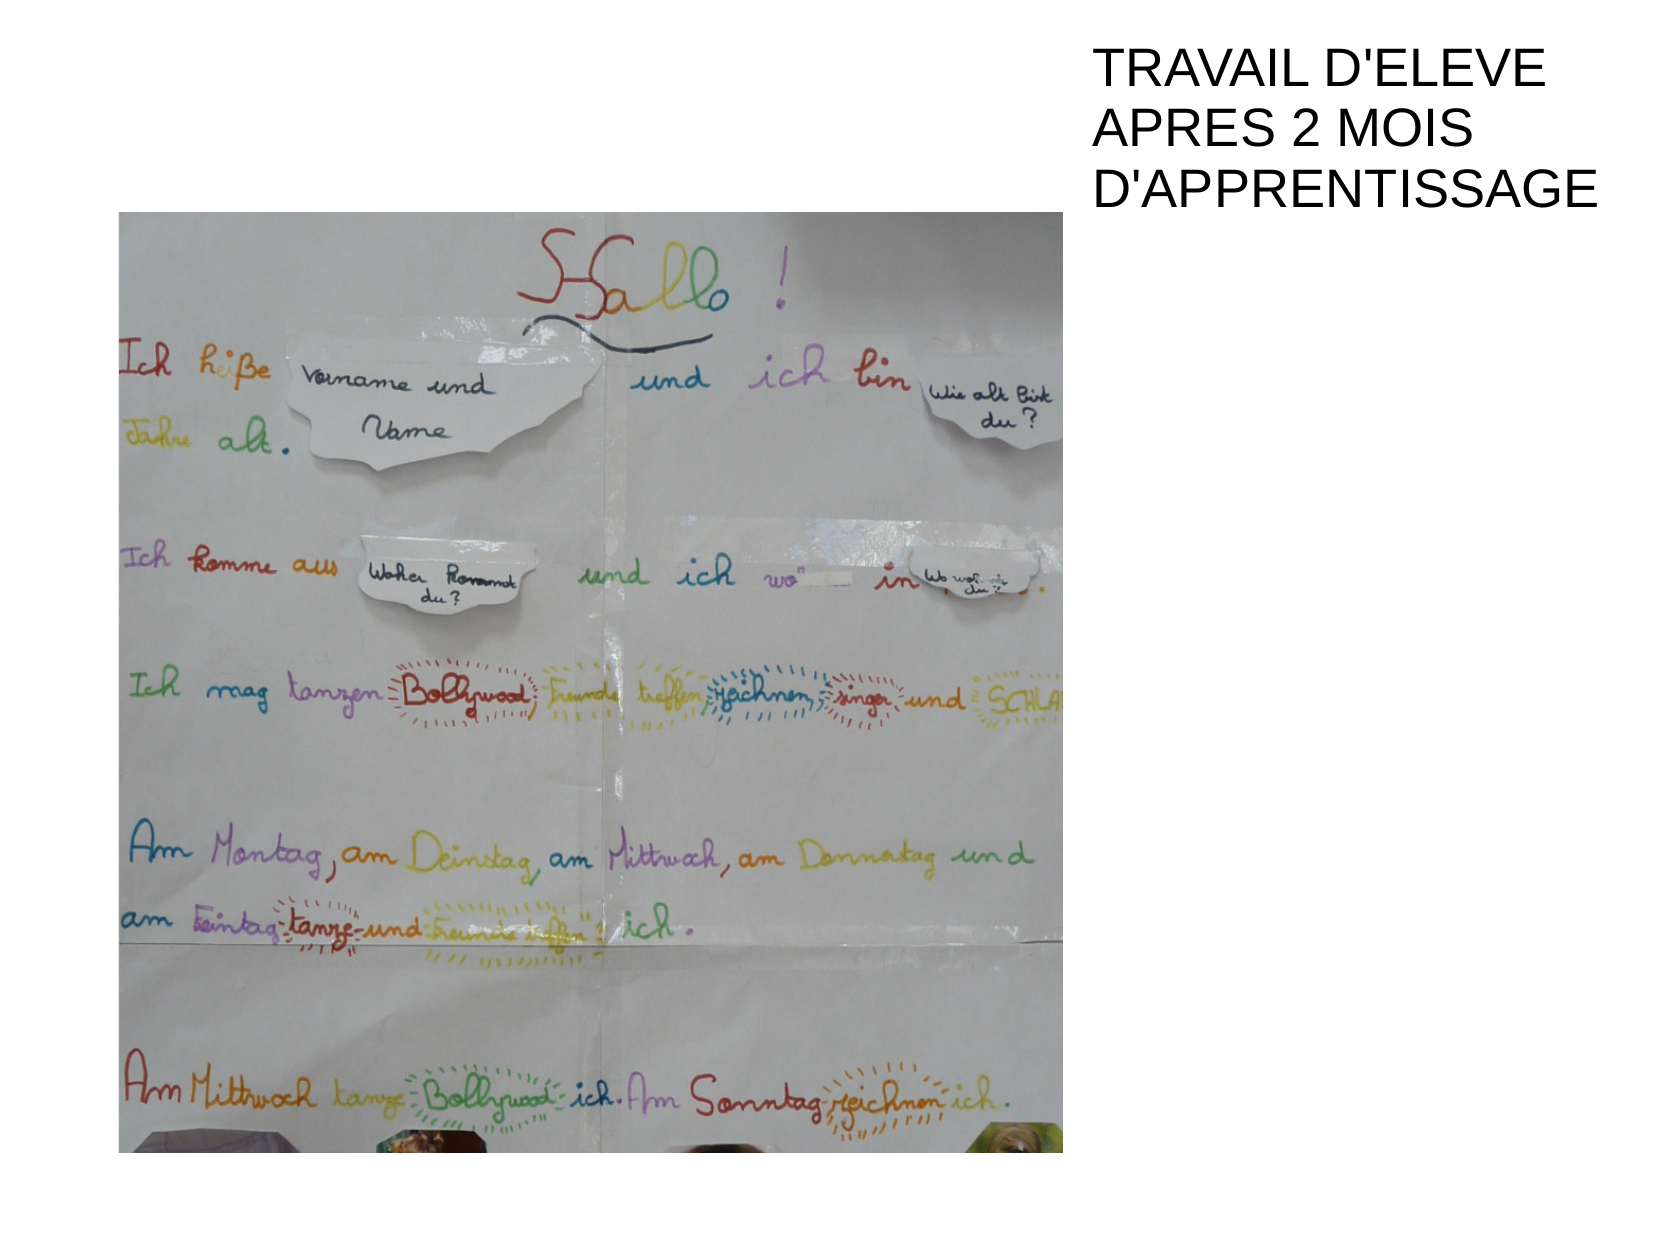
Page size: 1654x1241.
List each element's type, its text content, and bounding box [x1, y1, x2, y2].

text_box TRAVAIL D'ELEVE APRES 2 MOIS D'APPRENTISSAGE [856, 29, 1654, 227]
picture [118, 212, 1063, 1153]
